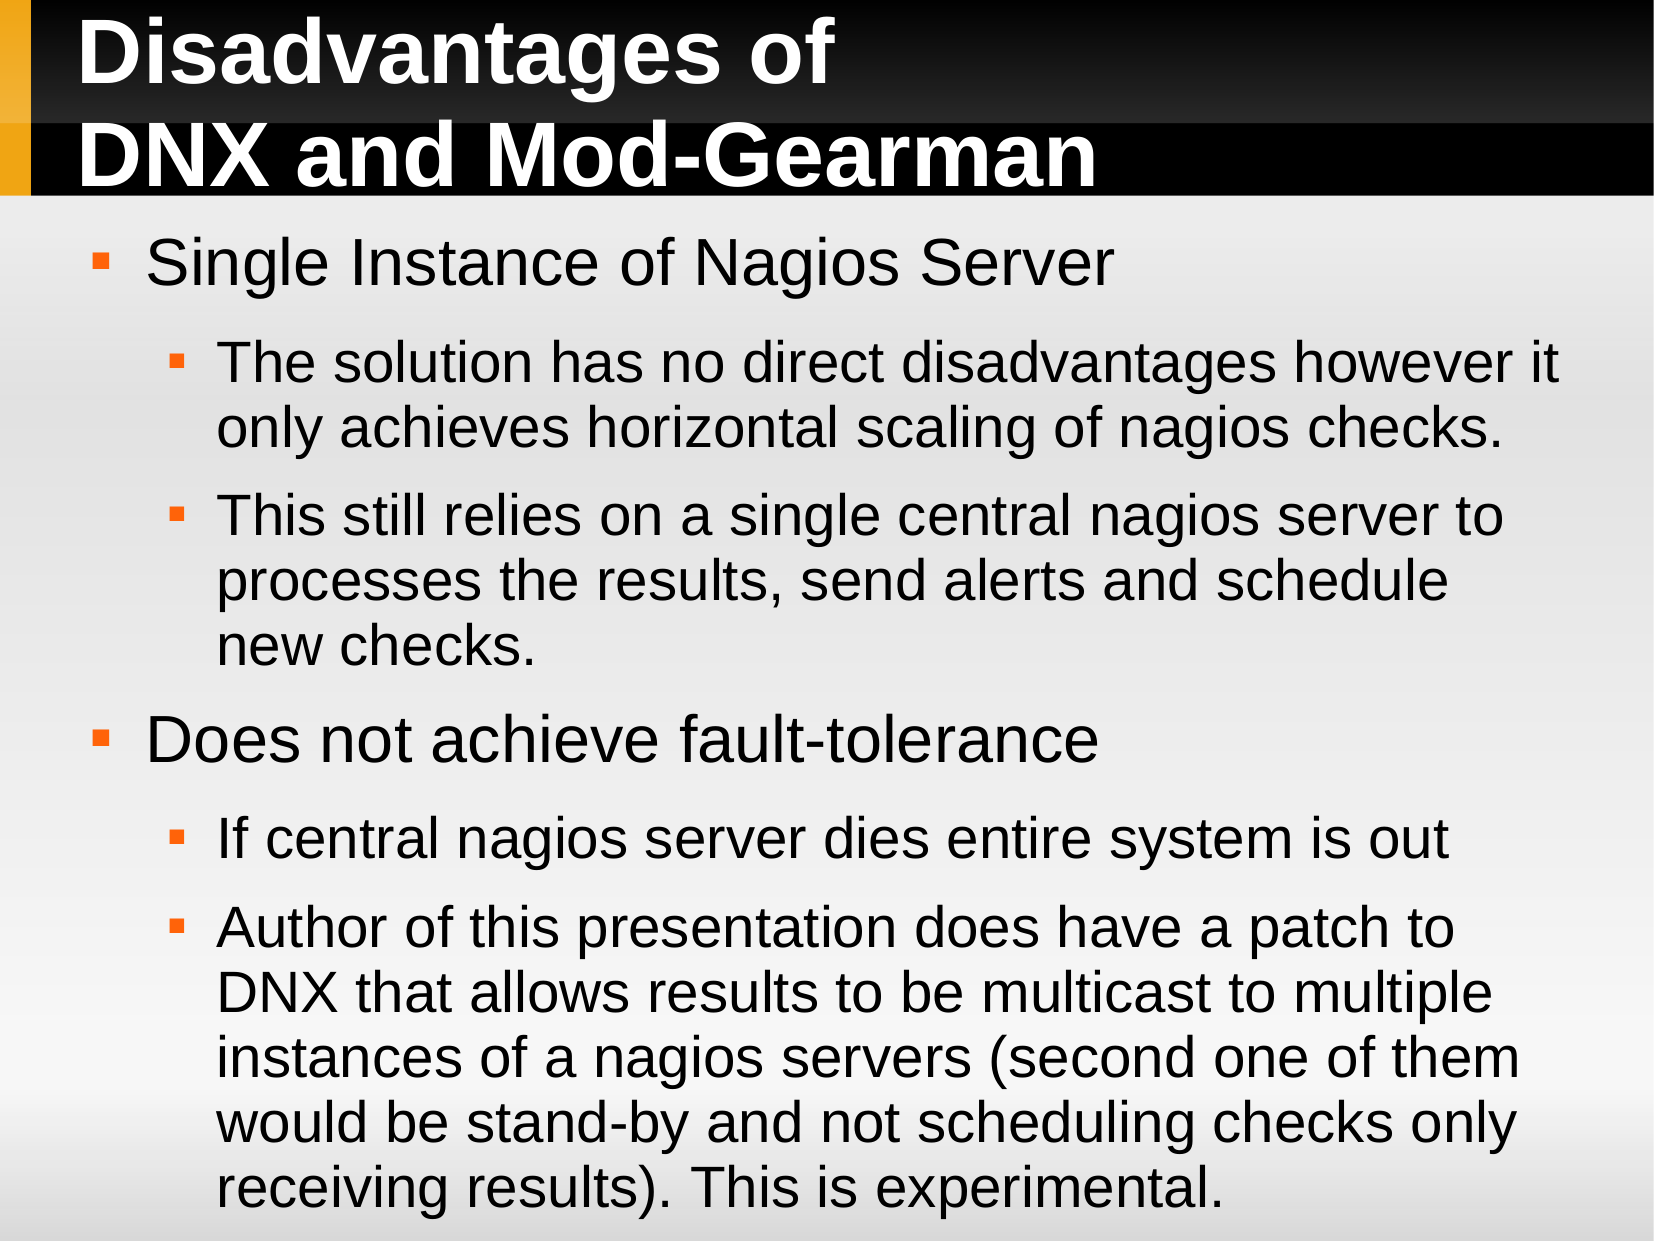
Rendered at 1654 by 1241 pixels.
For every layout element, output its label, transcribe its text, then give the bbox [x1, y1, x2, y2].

title Disadvantages of DNX and Mod-Gearman [76, 0, 1565, 208]
list Single Instance of Nagios Server The solution has no direct disadvantages however it only achieves horizontal scaling of nagios checks. This still relies on a single central nagios server to processes the results, send alerts and schedule new checks. Does not achieve fault-tolerance If central nagios server dies entire system is out Author of this presentation does have a patch to DNX that allows results to be multicast to multiple instances of a nagios servers (second one of them would be stand-by and not scheduling checks only receiving results). This is experimental. [75, 225, 1564, 1218]
picture [0, 0, 1654, 1241]
